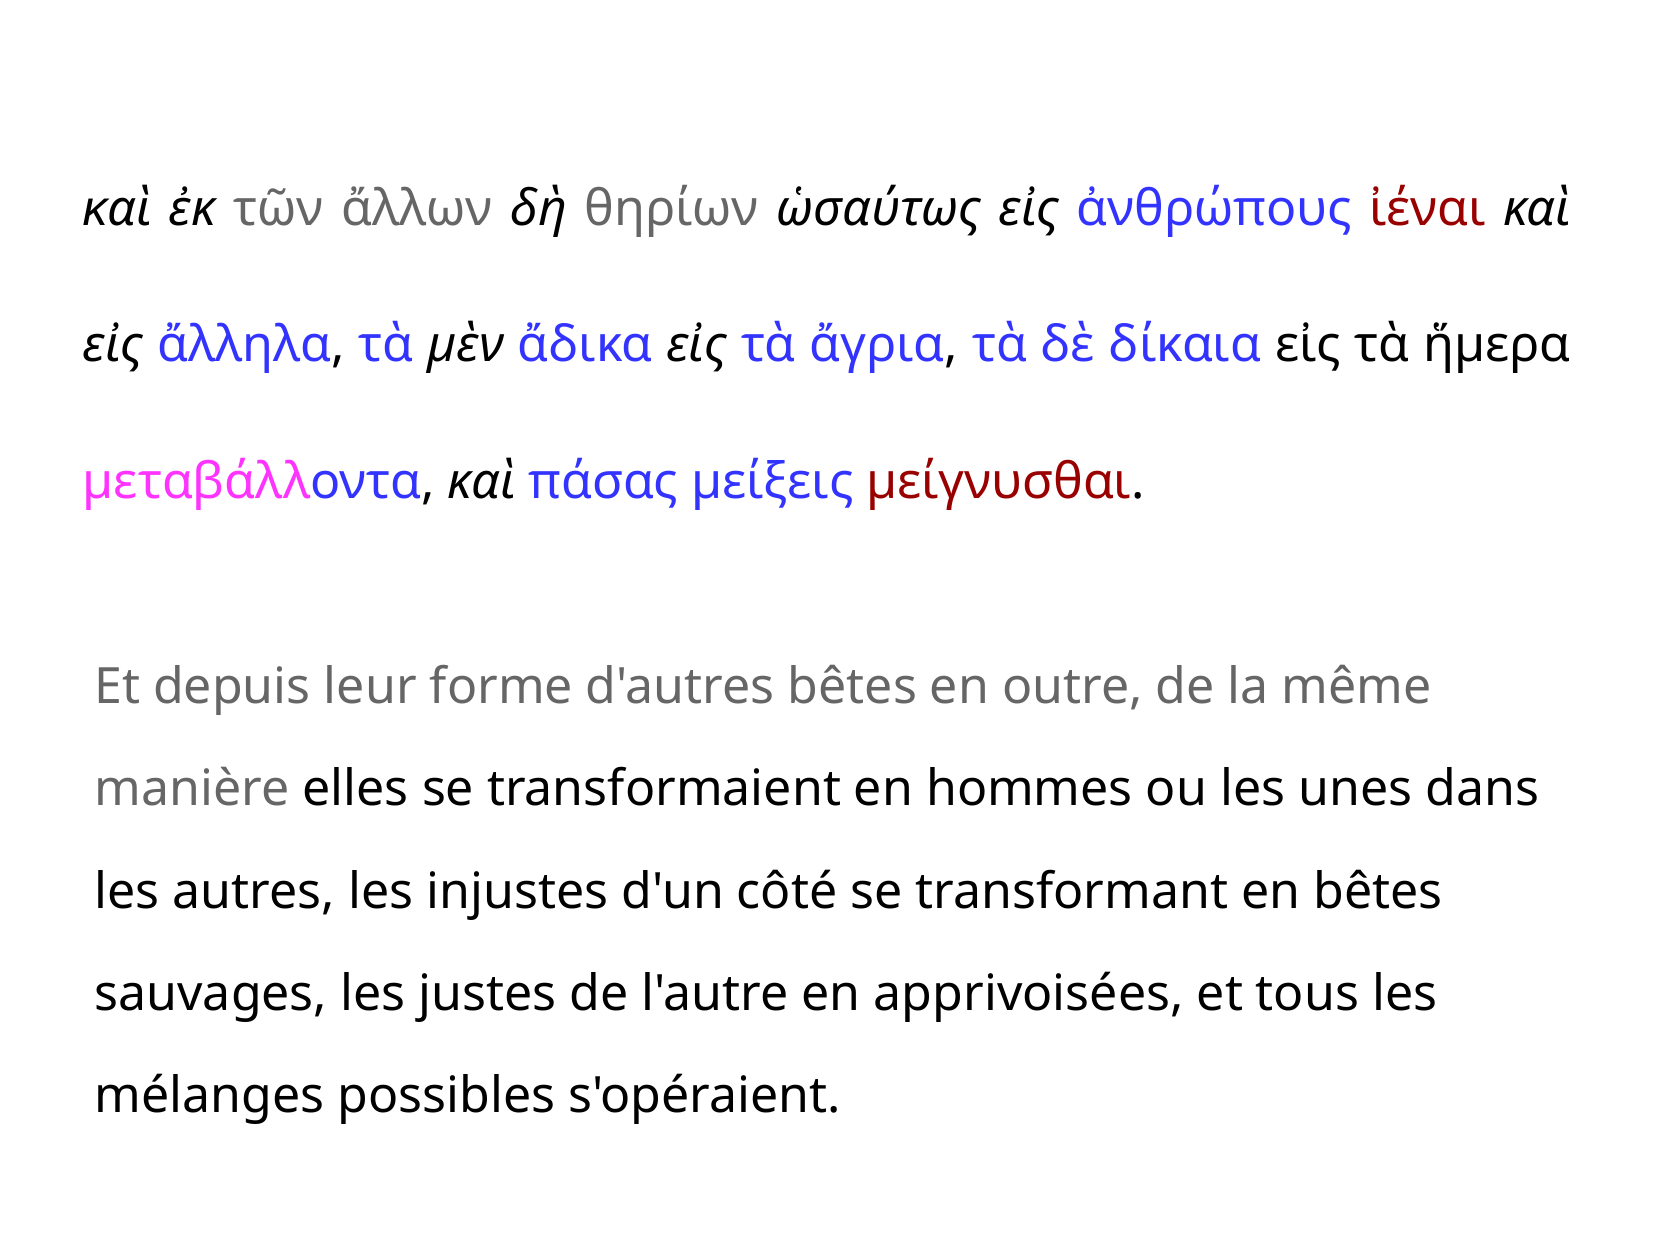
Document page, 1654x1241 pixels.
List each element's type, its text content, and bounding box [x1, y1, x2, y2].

list Et depuis leur forme d'autres bêtes en outre, de la même manière elles se transformaient en hommes ou les unes dans les autres, les injustes d'un côté se transformant en bêtes sauvages, les justes de l'autre en apprivoisées, et tous les mélanges possibles s'opéraient. [94, 615, 1583, 1198]
title καὶ ἐκ τῶν ἄλλων δὴ θηρίων ὡσαύτως εἰς ἀνθρώπους ἰέναι καὶ εἰς ἄλληλα, τὰ μὲν ἄδικα εἰς τὰ ἄγρια, τὰ δὲ δίκαια εἰς τὰ ἥμερα μεταβάλλοντα, καὶ πάσας μείξεις μείγνυσθαι. [82, 49, 1571, 567]
